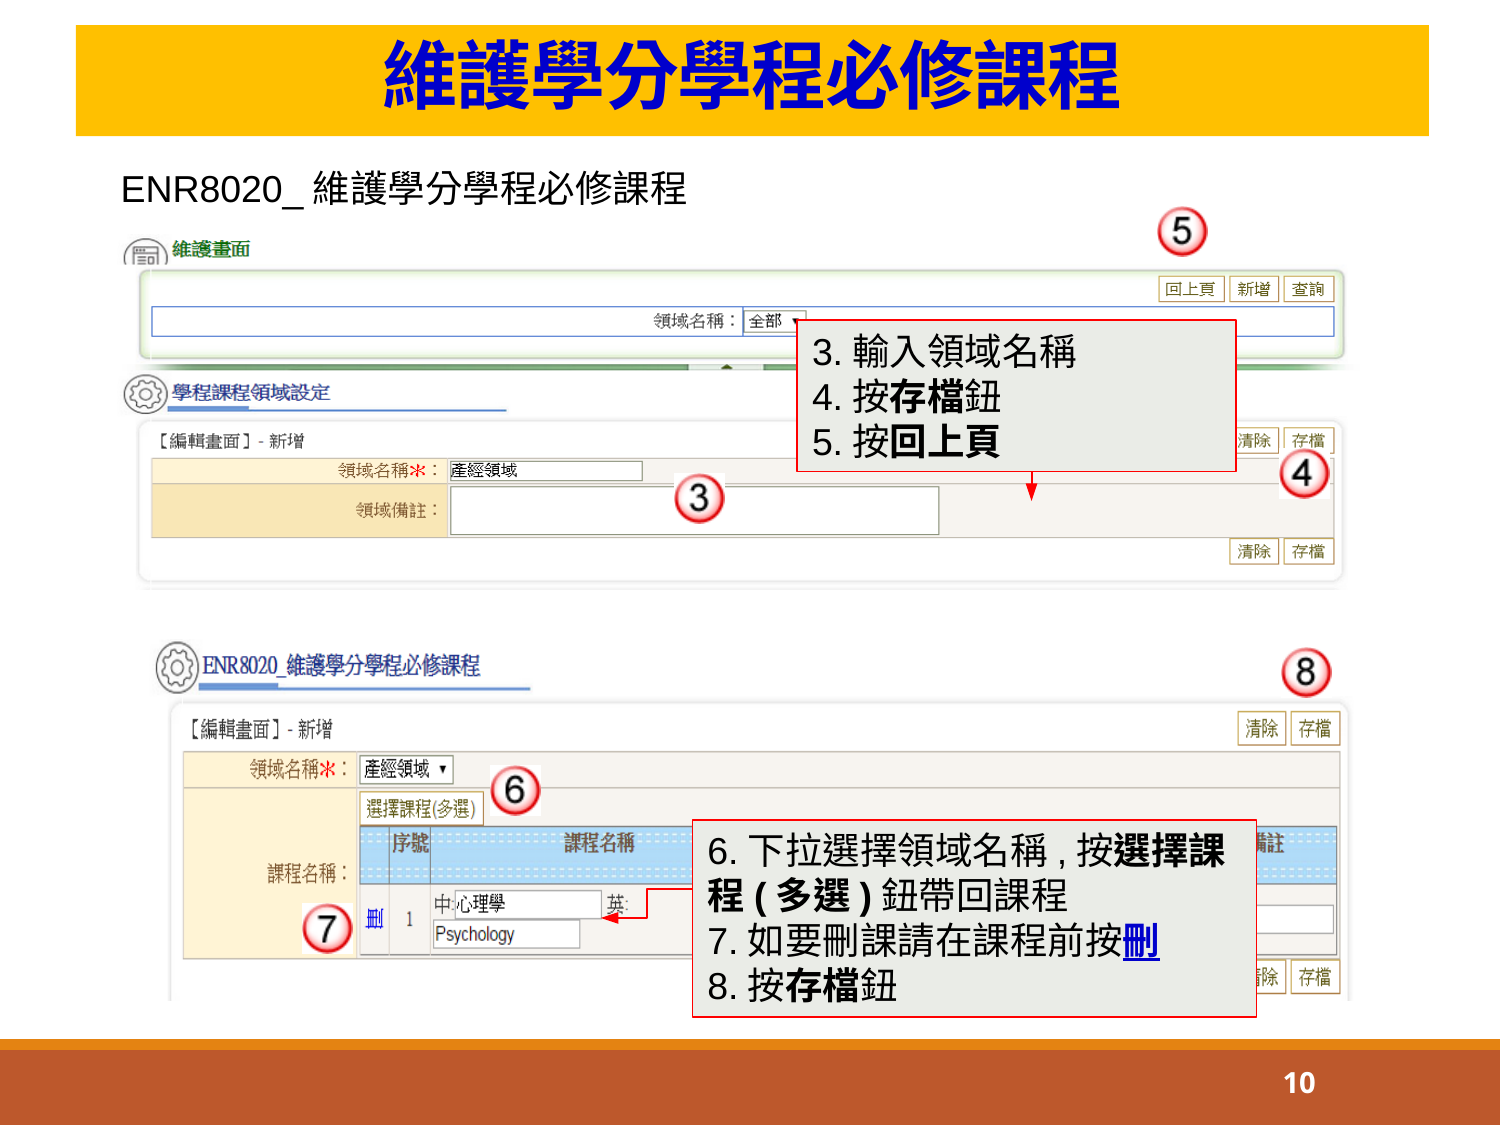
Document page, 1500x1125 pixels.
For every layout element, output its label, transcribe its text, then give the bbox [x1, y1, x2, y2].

text_box ENR8020_維護學分學程必修課程 [105, 157, 700, 218]
text_box 9 [1267, 1054, 1429, 1114]
picture [144, 639, 1360, 1001]
text_box 6.下拉選擇領域名稱,按選擇課程(多選)鈕帶回課程 7.如要刪課請在課程前按刪 8.按存檔鈕 [692, 820, 1257, 1017]
picture [105, 206, 1360, 590]
text_box 維護學分學程必修課程 [75, 25, 1429, 137]
text_box 3.輸入領域名稱 4.按存檔鈕 5.按回上頁 [797, 319, 1236, 472]
